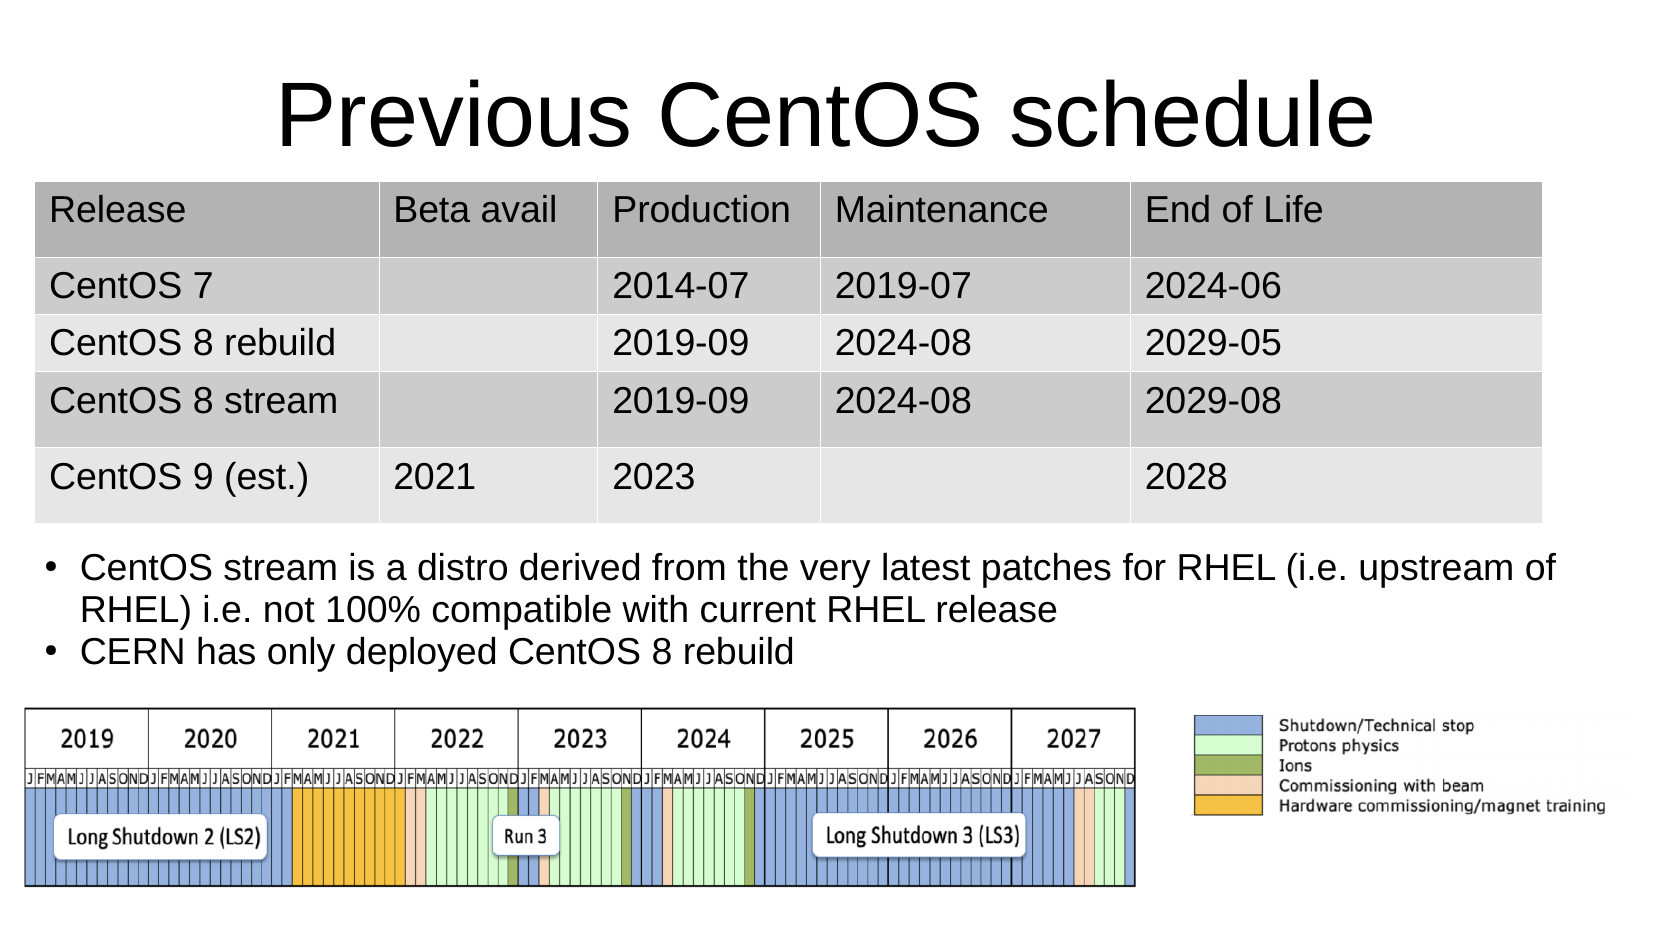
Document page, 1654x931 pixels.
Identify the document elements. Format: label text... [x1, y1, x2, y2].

table_cell 2024-06 [1131, 258, 1542, 314]
title Previous CentOS schedule [82, 37, 1571, 193]
table_cell CentOS 9 (est.) [35, 448, 379, 523]
table_header Production [598, 182, 820, 257]
text_box CentOS stream is a distro derived from the very latest patches for RHEL (i.e. upstream of RHEL) i.e. not 100% compatible with current RHEL release CERN has only deployed CentOS 8 rebuild [29, 539, 1583, 676]
table_cell CentOS 7 [35, 258, 379, 314]
table_cell 2019-09 [598, 315, 820, 371]
table_cell 2021 [380, 448, 597, 523]
table_cell 2029-05 [1131, 315, 1542, 371]
table_cell 2024-08 [821, 315, 1130, 371]
table_header End of Life [1131, 182, 1542, 257]
table_cell 2023 [598, 448, 820, 523]
table_cell 2024-08 [821, 372, 1130, 447]
table_cell 2029-08 [1131, 372, 1542, 447]
table_cell [380, 315, 597, 371]
table_header Release [35, 182, 379, 257]
table_header Maintenance [821, 182, 1130, 257]
table_cell [821, 448, 1130, 523]
table_cell [380, 258, 597, 314]
table_cell 2019-07 [821, 258, 1130, 314]
table_header Beta avail [380, 182, 597, 257]
table_cell 2014-07 [598, 258, 820, 314]
picture [0, 676, 1652, 912]
table_cell [380, 372, 597, 447]
table_cell CentOS 8 rebuild [35, 315, 379, 371]
table_cell 2028 [1131, 448, 1542, 523]
table_cell 2019-09 [598, 372, 820, 447]
table_cell CentOS 8 stream [35, 372, 379, 447]
